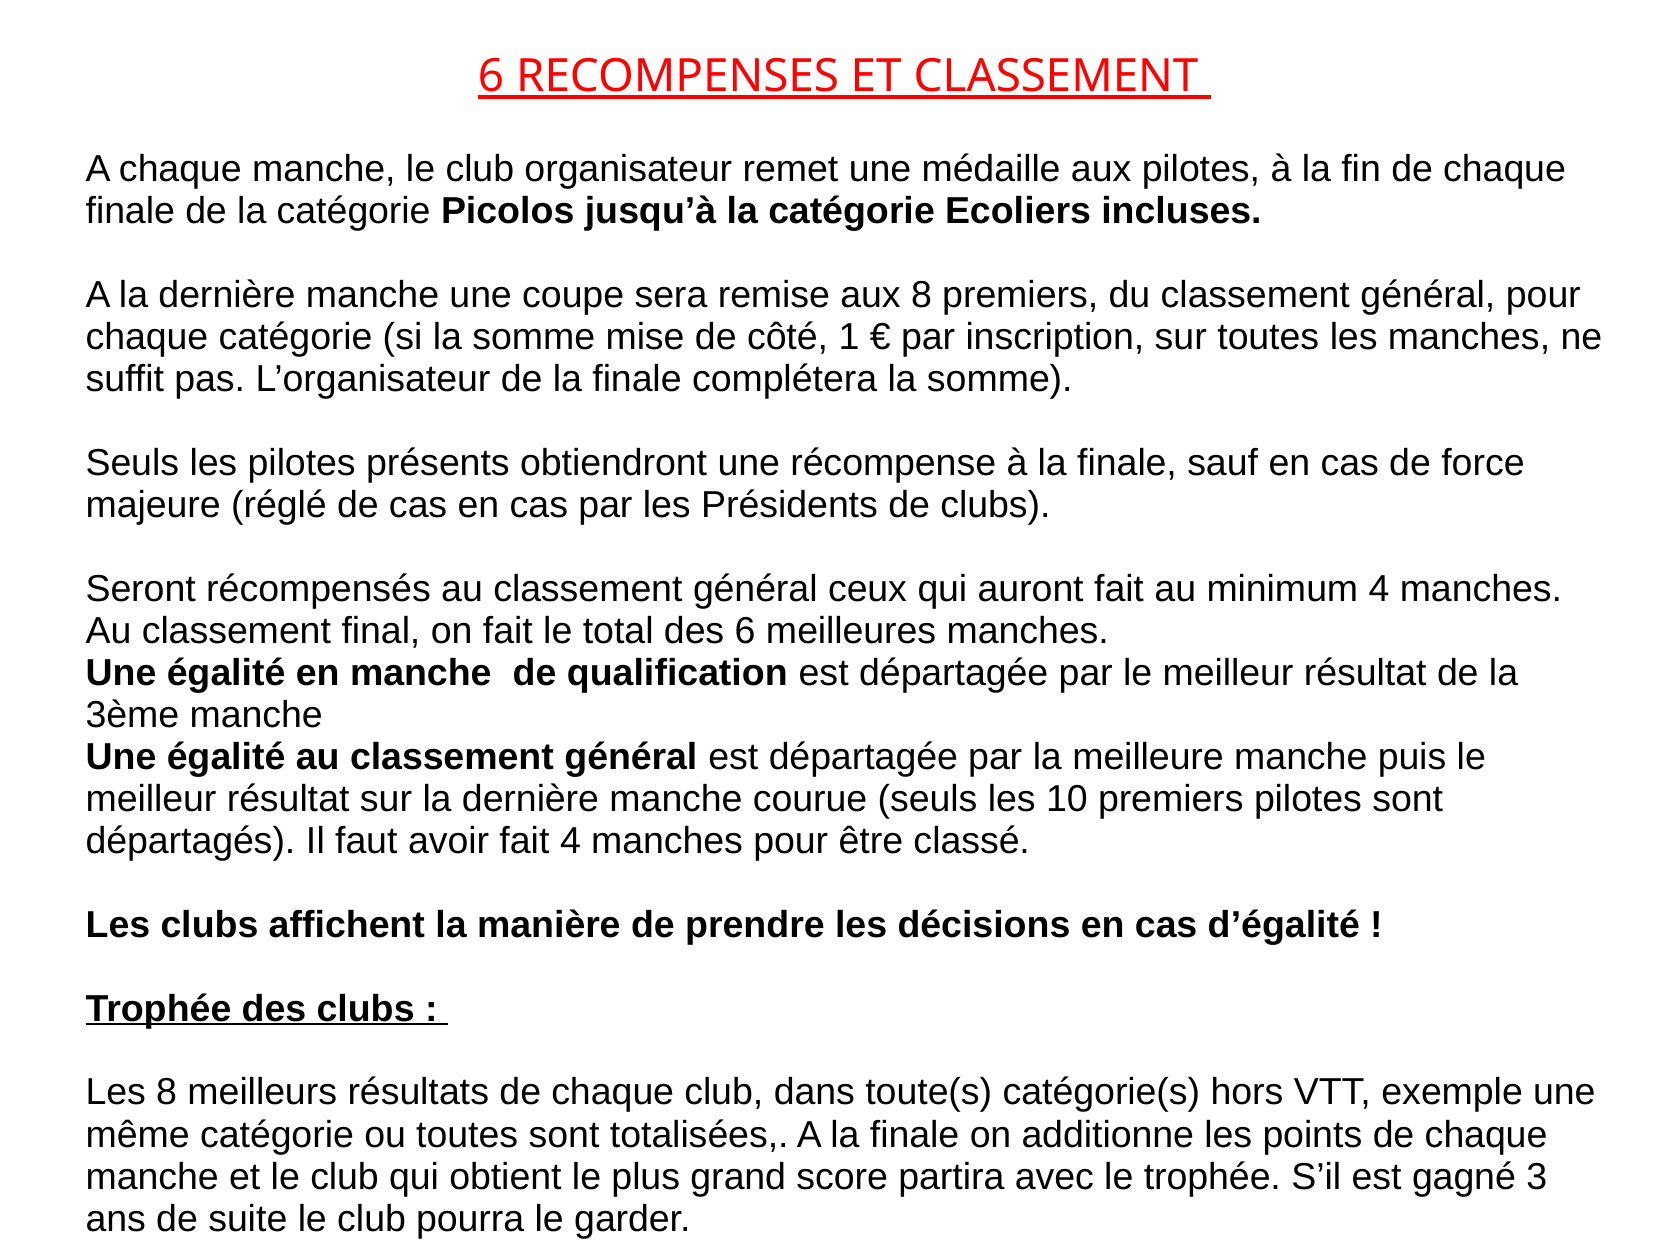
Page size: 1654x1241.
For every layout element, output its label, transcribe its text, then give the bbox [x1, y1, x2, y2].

text_box 6 RECOMPENSES ET CLASSEMENT A chaque manche, le club organisateur remet une médaille aux pilotes, à la fin de chaque finale de la catégorie Picolos jusqu’à la catégorie Ecoliers incluses. A la dernière manche une coupe sera remise aux 8 premiers, du classement général, pour chaque catégorie (si la somme mise de côté, 1 € par inscription, sur toutes les manches, ne suffit pas. L’organisateur de la finale complétera la somme). Seuls les pilotes présents obtiendront une récompense à la finale, sauf en cas de force majeure (réglé de cas en cas par les Présidents de clubs). Seront récompensés au classement général ceux qui auront fait au minimum 4 manches. Au classement final, on fait le total des 6 meilleures manches. Une égalité en manche de qualification est départagée par le meilleur résultat de la 3ème manche Une égalité au classement général est départagée par la meilleure manche puis le meilleur résultat sur la dernière manche courue (seuls les 10 premiers pilotes sont départagés). Il faut avoir fait 4 manches pour être classé. Les clubs affichent la manière de prendre les décisions en cas d’égalité ! Trophée des clubs : Les 8 meilleurs résultats de chaque club, dans toute(s) catégorie(s) hors VTT, exemple une même catégorie ou toutes sont totalisées,. A la finale on additionne les points de chaque manche et le club qui obtient le plus grand score partira avec le trophée. S’il est gagné 3 ans de suite le club pourra le garder. [70, 35, 1619, 1241]
